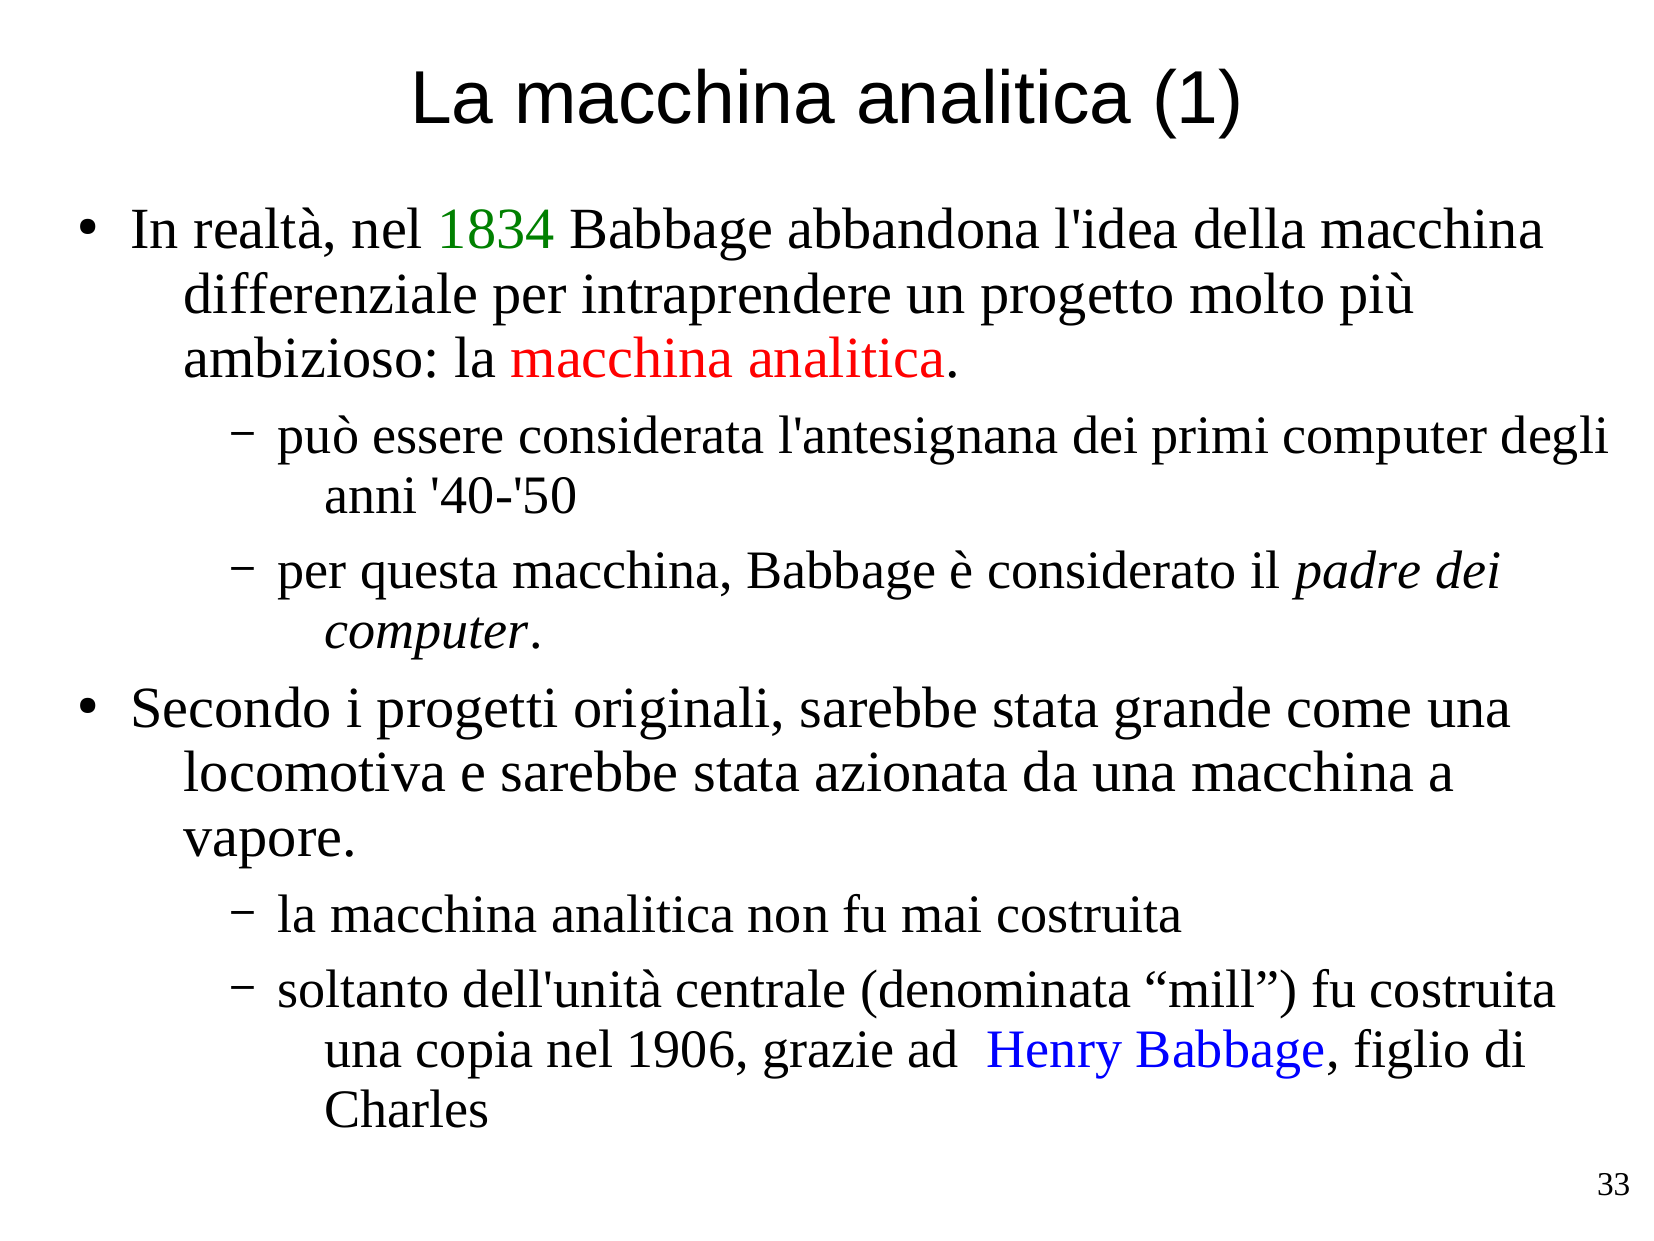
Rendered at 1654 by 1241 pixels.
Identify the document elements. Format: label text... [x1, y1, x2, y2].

title La macchina analitica (1) [37, 30, 1617, 166]
list In realtà, nel 1834 Babbage abbandona l'idea della macchina differenziale per intraprendere un progetto molto più ambizioso: la macchina analitica. può essere considerata l'antesignana dei primi computer degli anni '40-'50 per questa macchina, Babbage è considerato il padre dei computer. Secondo i progetti originali, sarebbe stata grande come una locomotiva e sarebbe stata azionata da una macchina a vapore. la macchina analitica non fu mai costruita soltanto dell'unità centrale (denominata “mill”) fu costruita una copia nel 1906, grazie ad Henry Babbage, figlio di Charles [42, 196, 1612, 1187]
